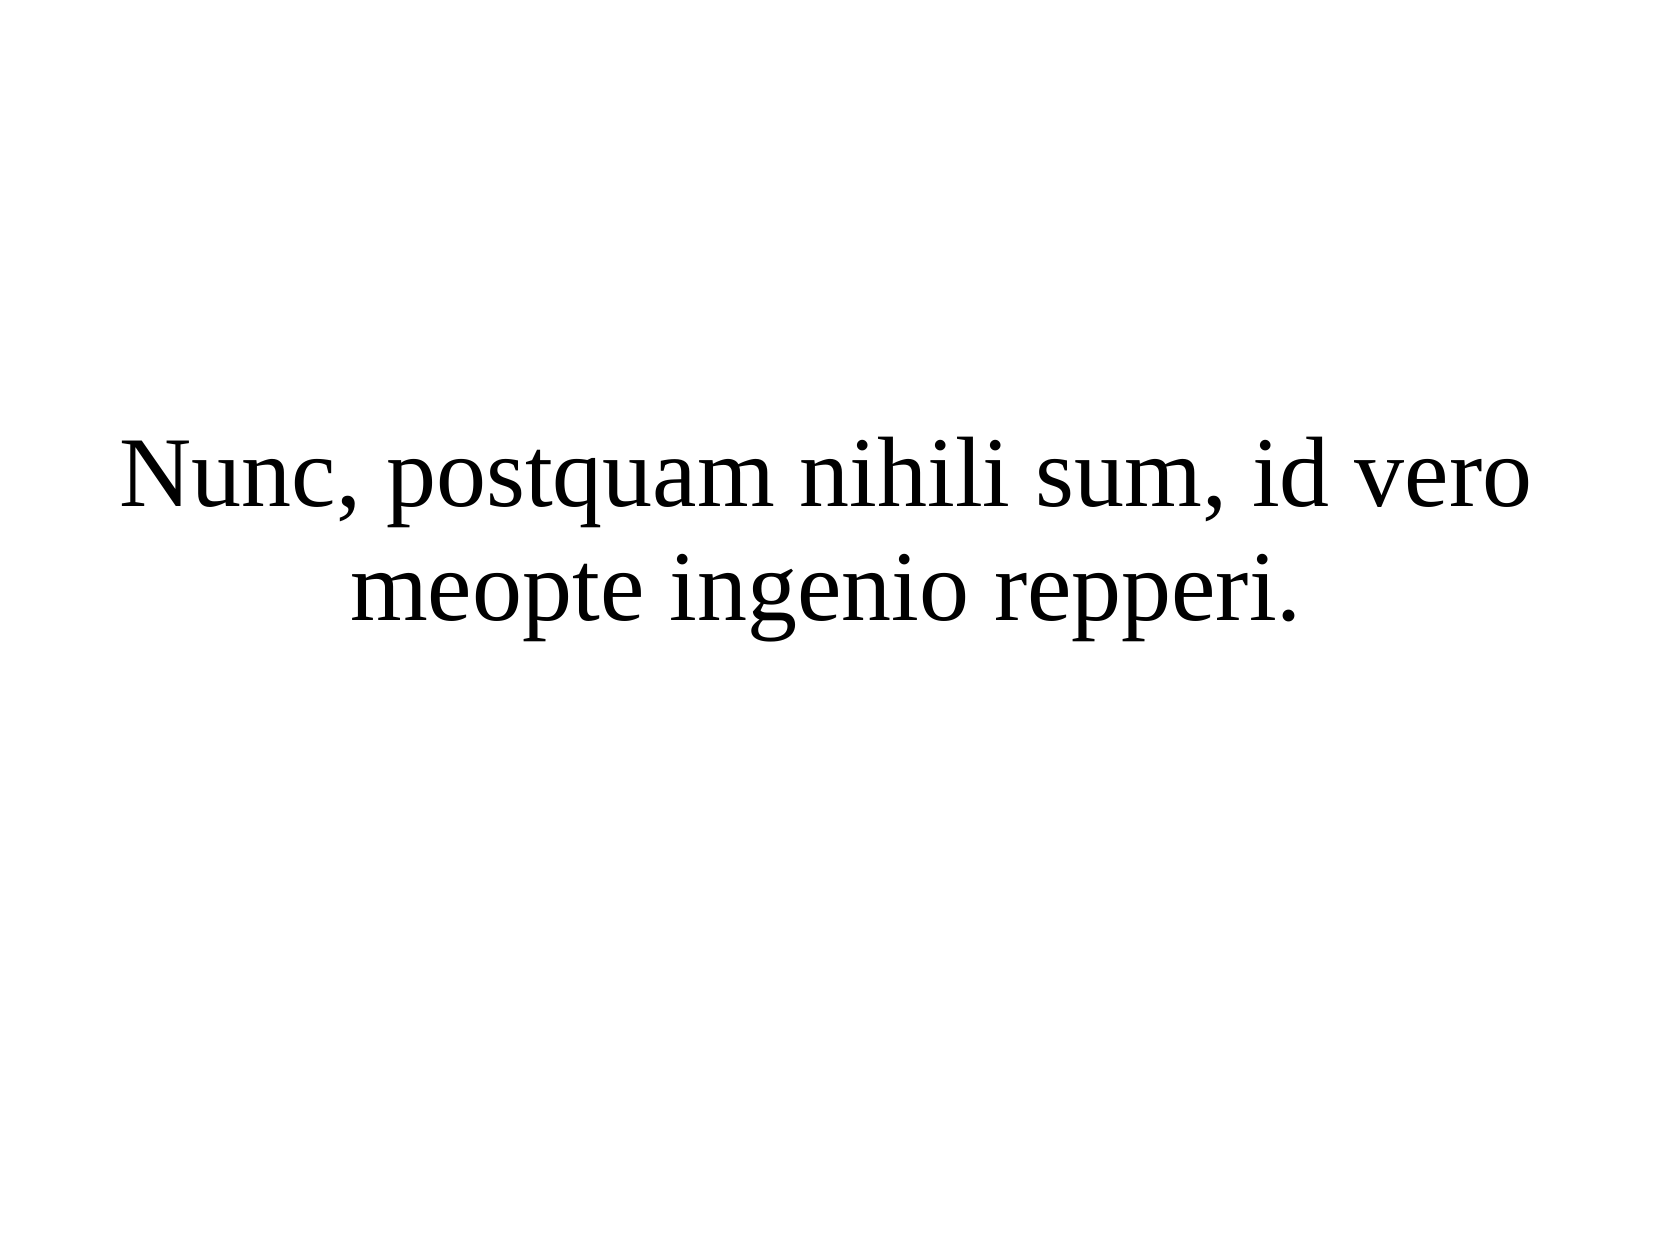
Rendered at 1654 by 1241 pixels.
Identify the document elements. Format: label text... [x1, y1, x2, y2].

text_box Nunc, postquam nihili sum, id vero meopte ingenio repperi. [82, 49, 1571, 1010]
